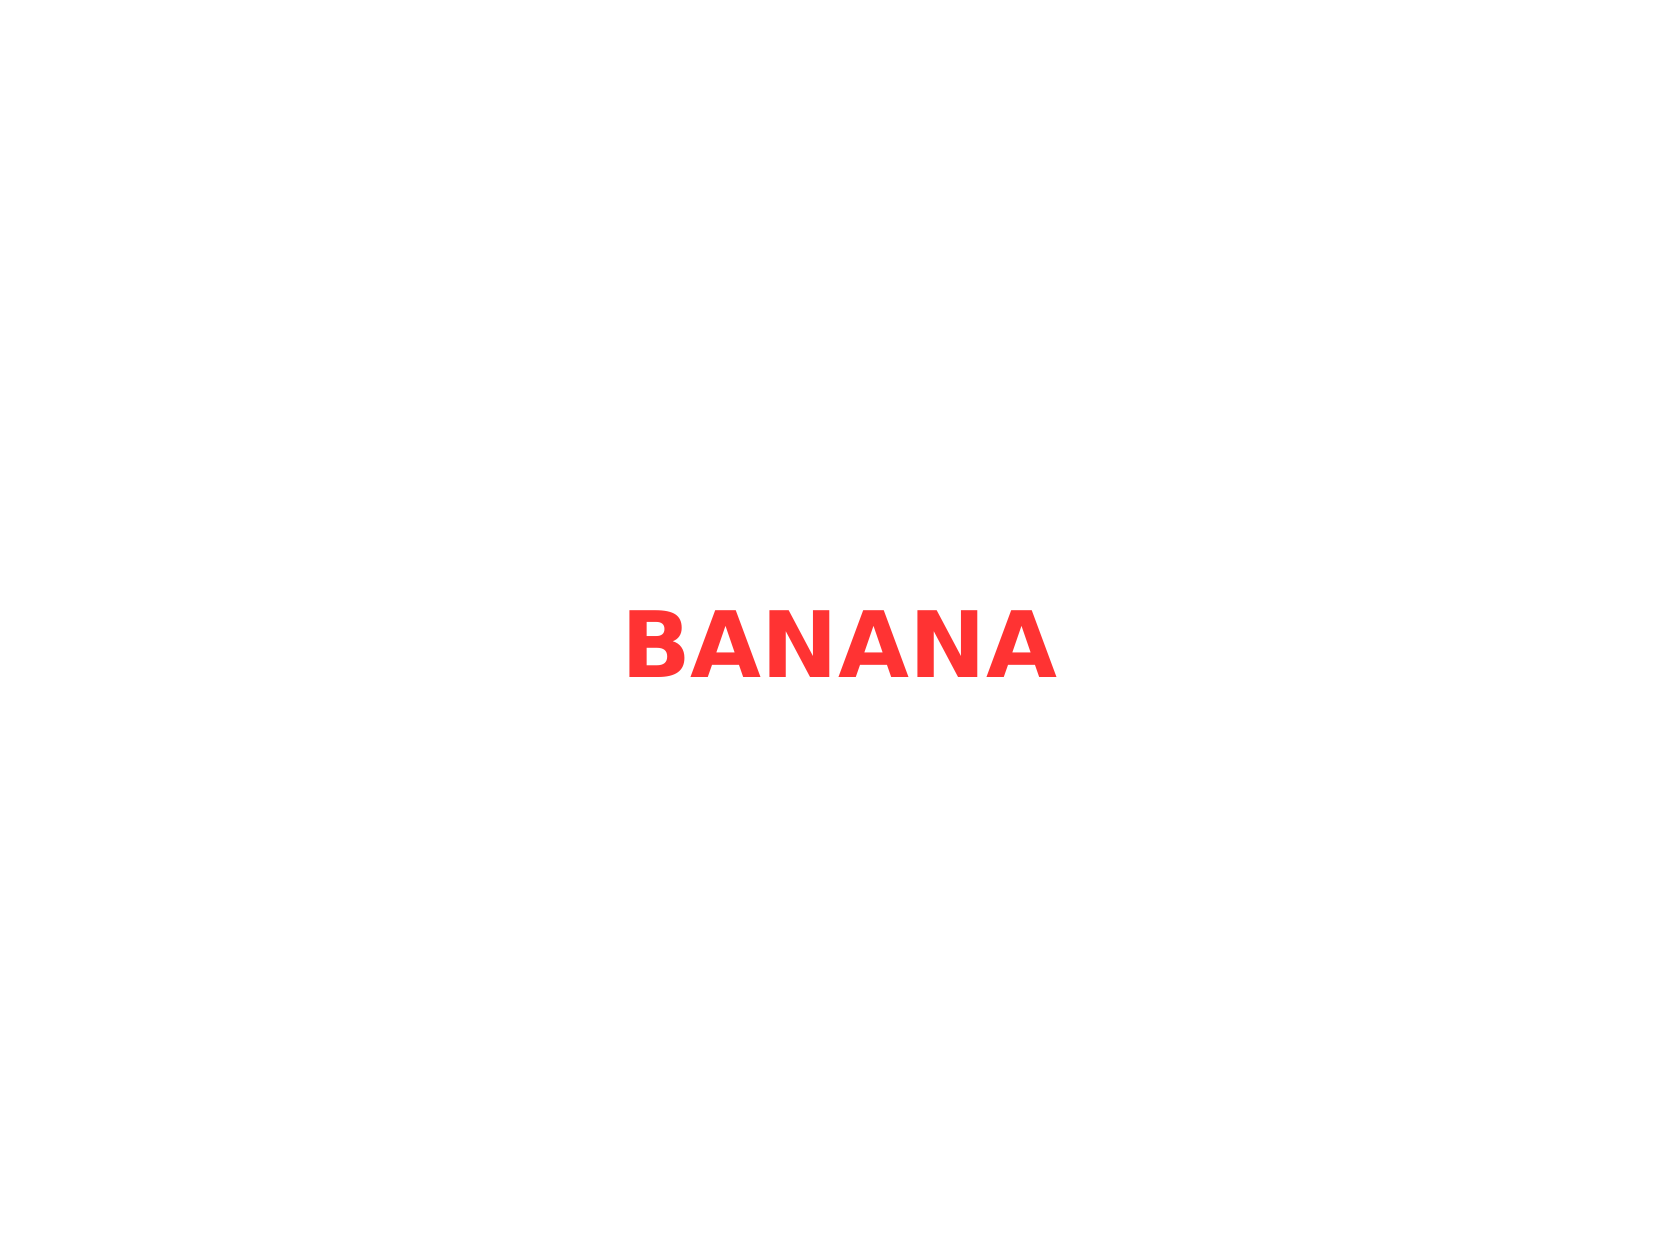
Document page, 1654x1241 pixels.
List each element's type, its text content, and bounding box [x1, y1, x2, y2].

subtitle BANANA [82, 273, 1565, 1126]
